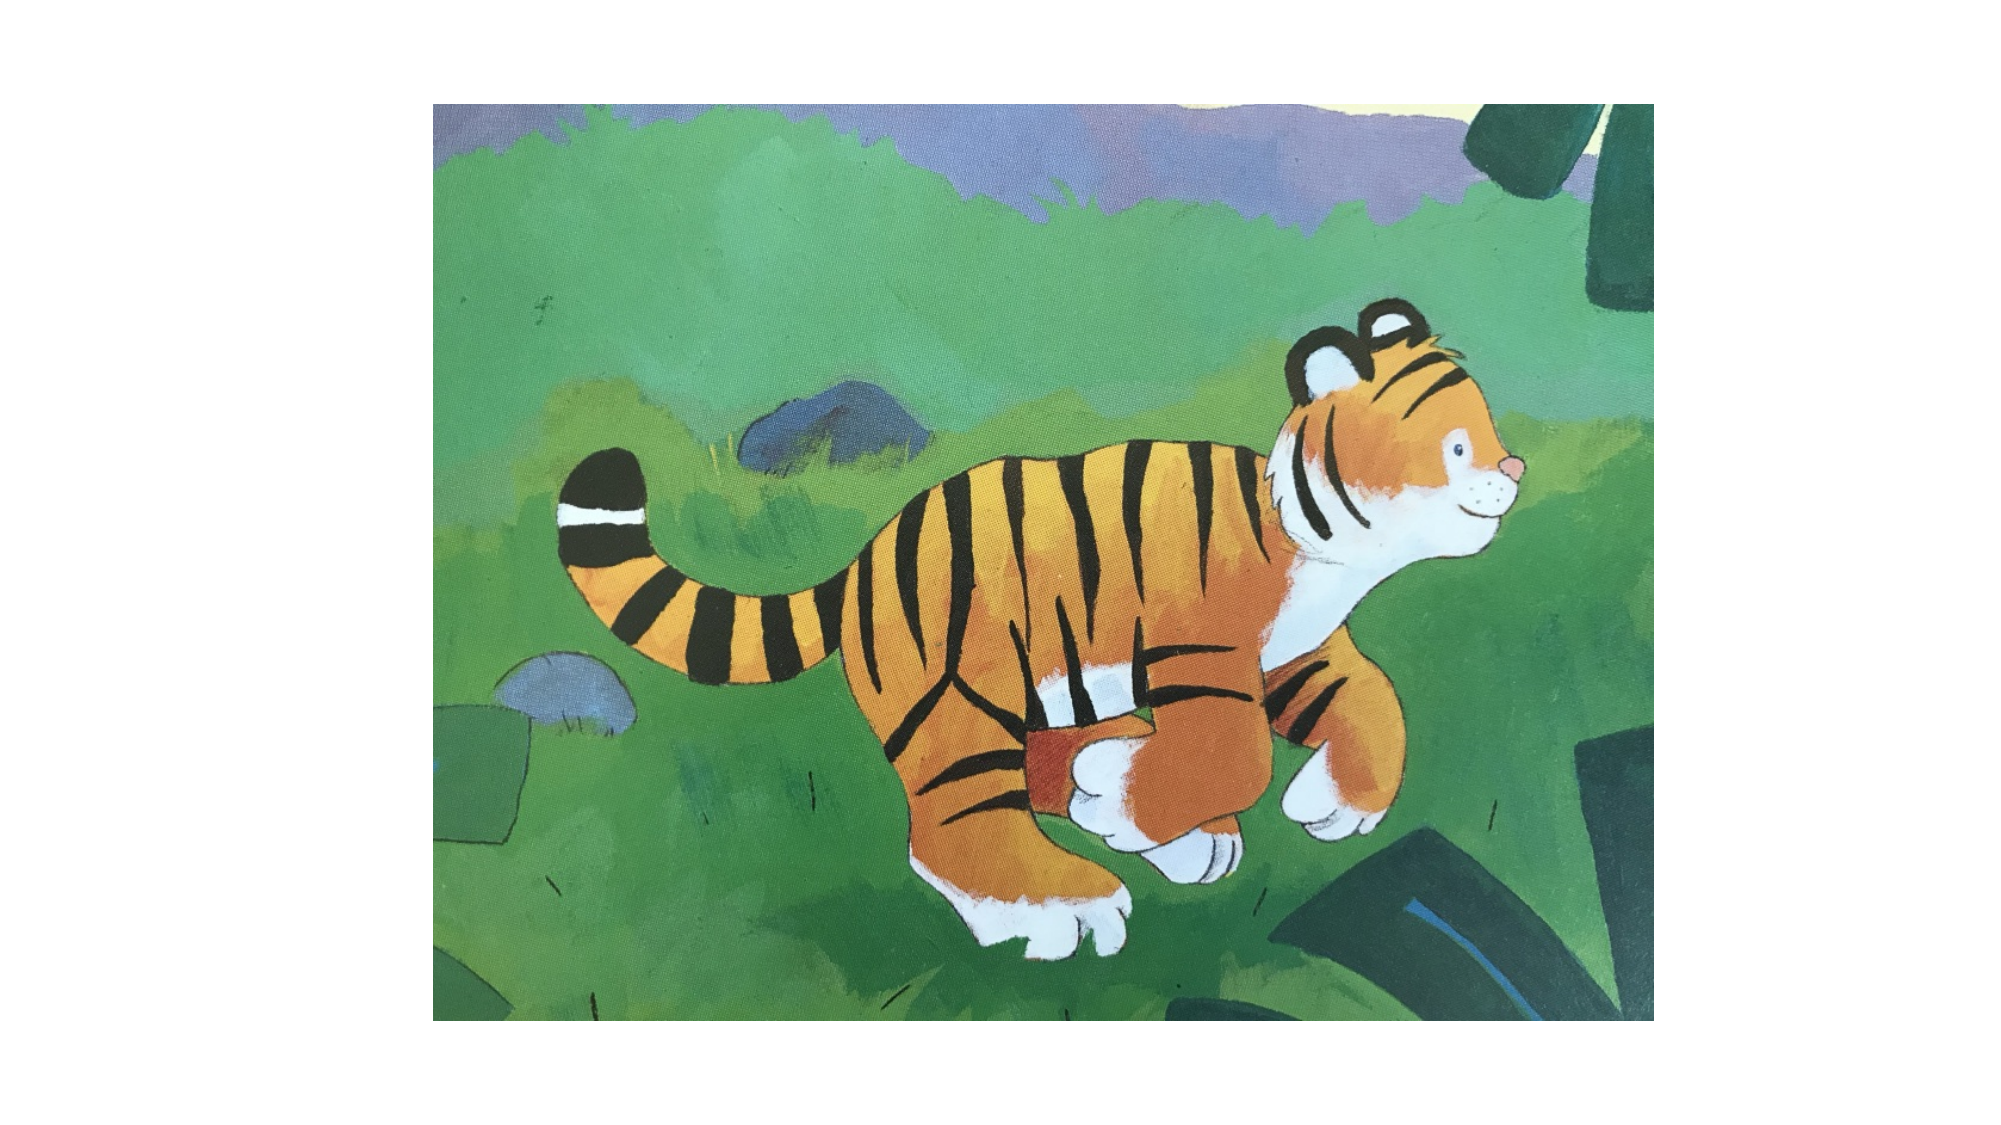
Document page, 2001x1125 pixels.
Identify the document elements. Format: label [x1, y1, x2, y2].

picture [433, 104, 1654, 1021]
